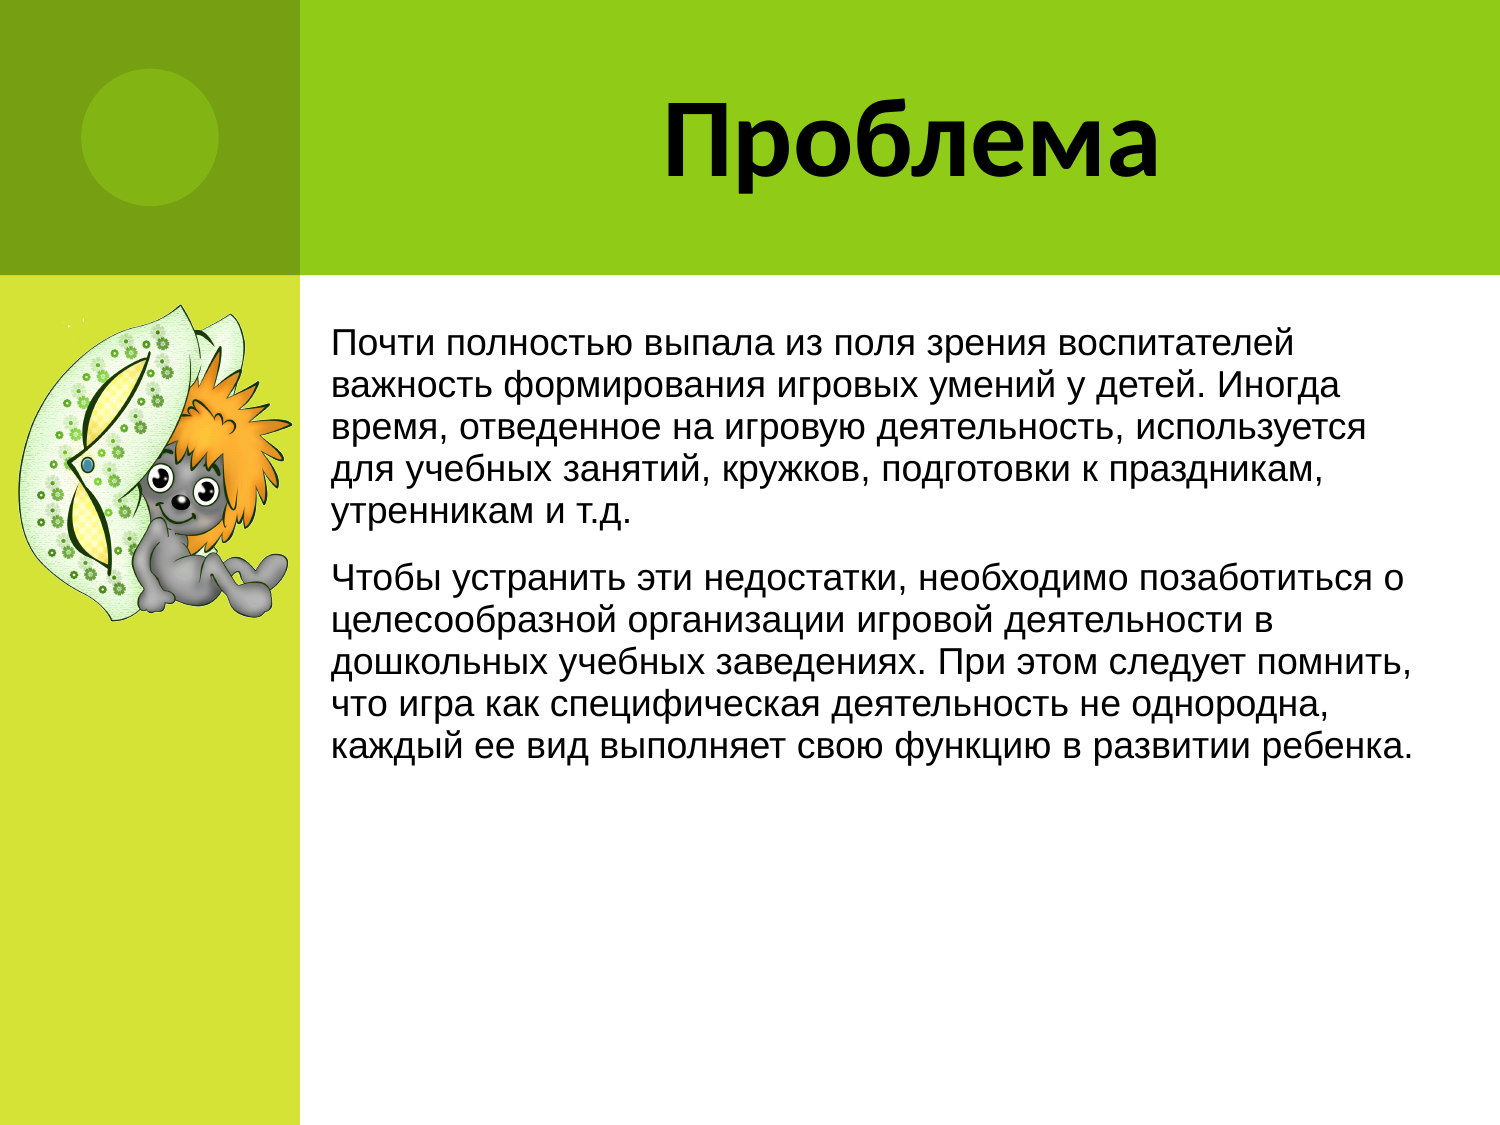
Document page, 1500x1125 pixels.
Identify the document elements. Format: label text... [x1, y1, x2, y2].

text_box Почти полностью выпала из поля зрения воспитателей важность формирования игровых умений у детей. Иногда время, отведенное на игровую деятельность, используется для учебных занятий, кружков, подготовки к праздникам, утренникам и т.д. Чтобы устранить эти недостатки, необходимо позаботиться о целесообразной организации игровой деятельности в дошкольных учебных заведениях. При этом следует помнить, что игра как специфическая деятельность не однородна, каждый ее вид выполняет свою функцию в развитии ребенка. [316, 314, 1450, 842]
title Проблема [399, 44, 1425, 218]
picture [0, 304, 293, 622]
